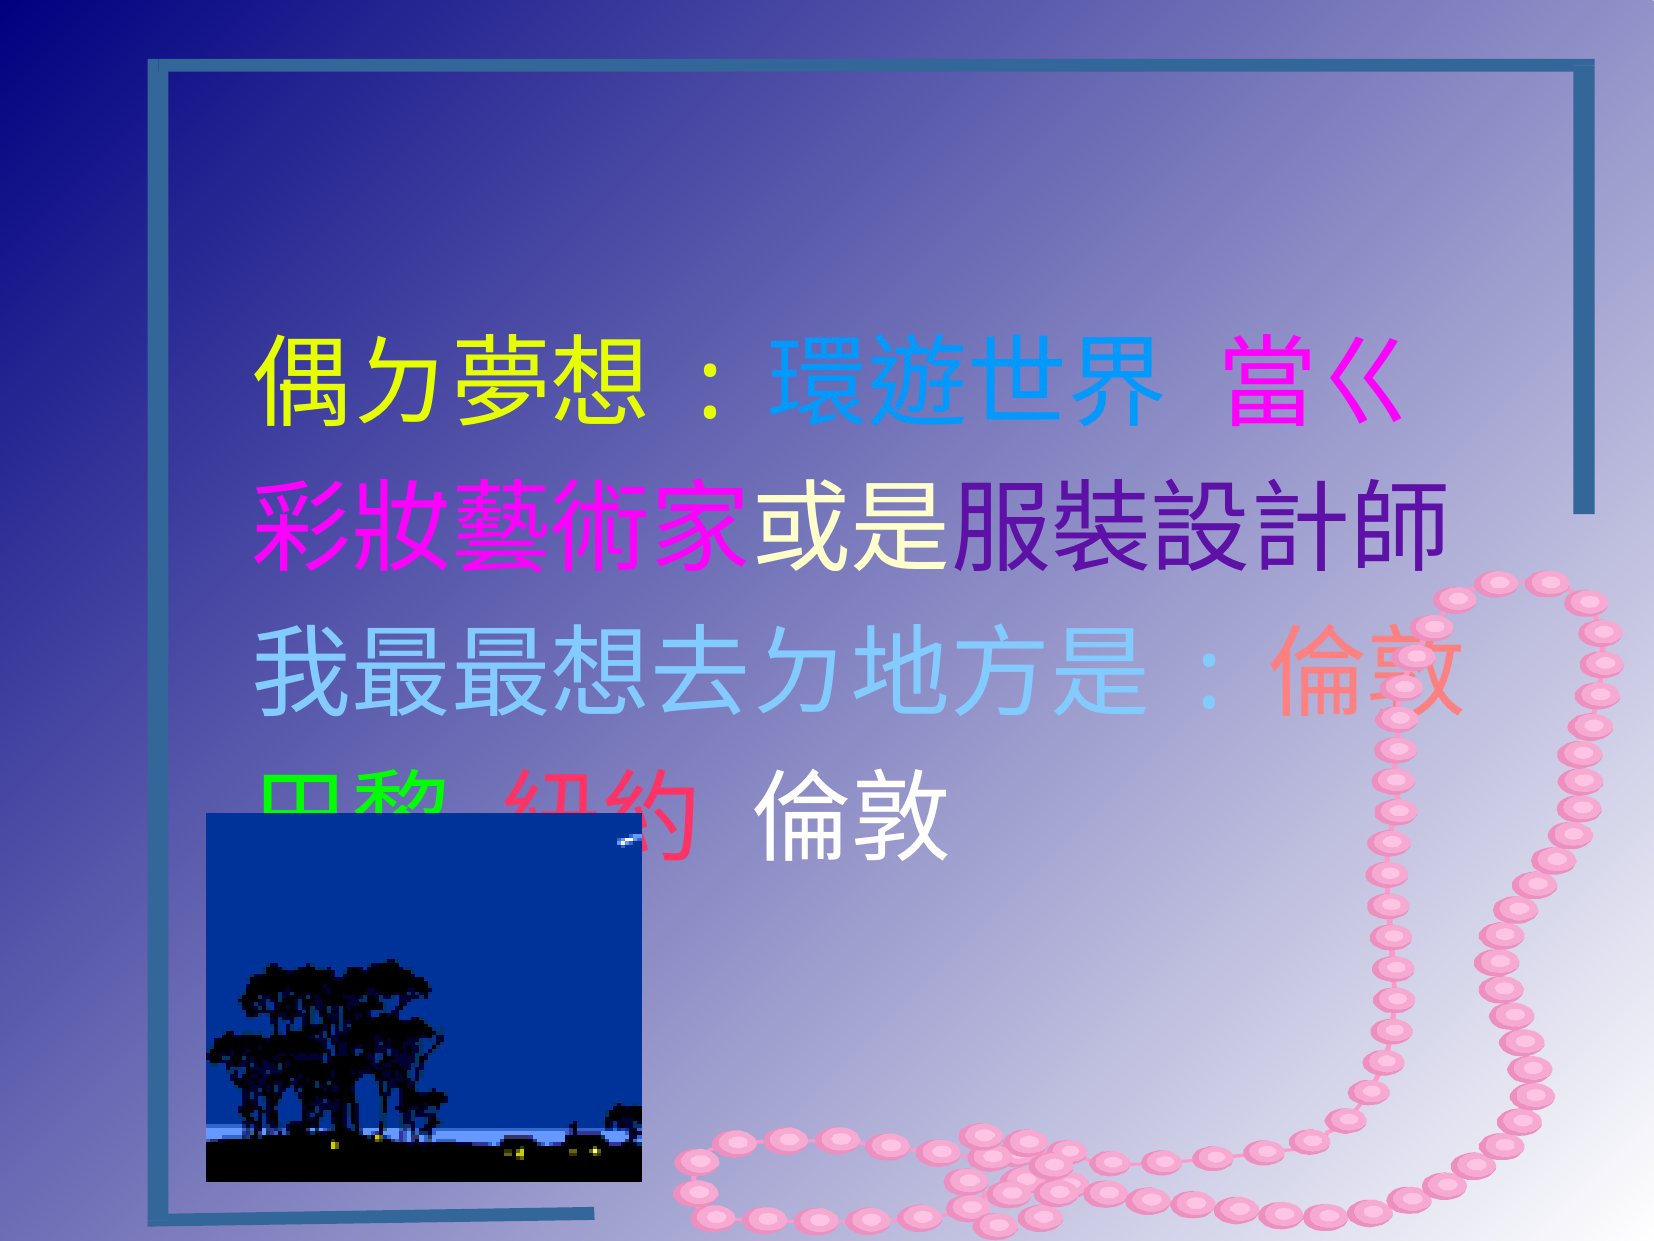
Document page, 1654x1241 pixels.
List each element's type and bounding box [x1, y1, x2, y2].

picture [147, 58, 1625, 1241]
